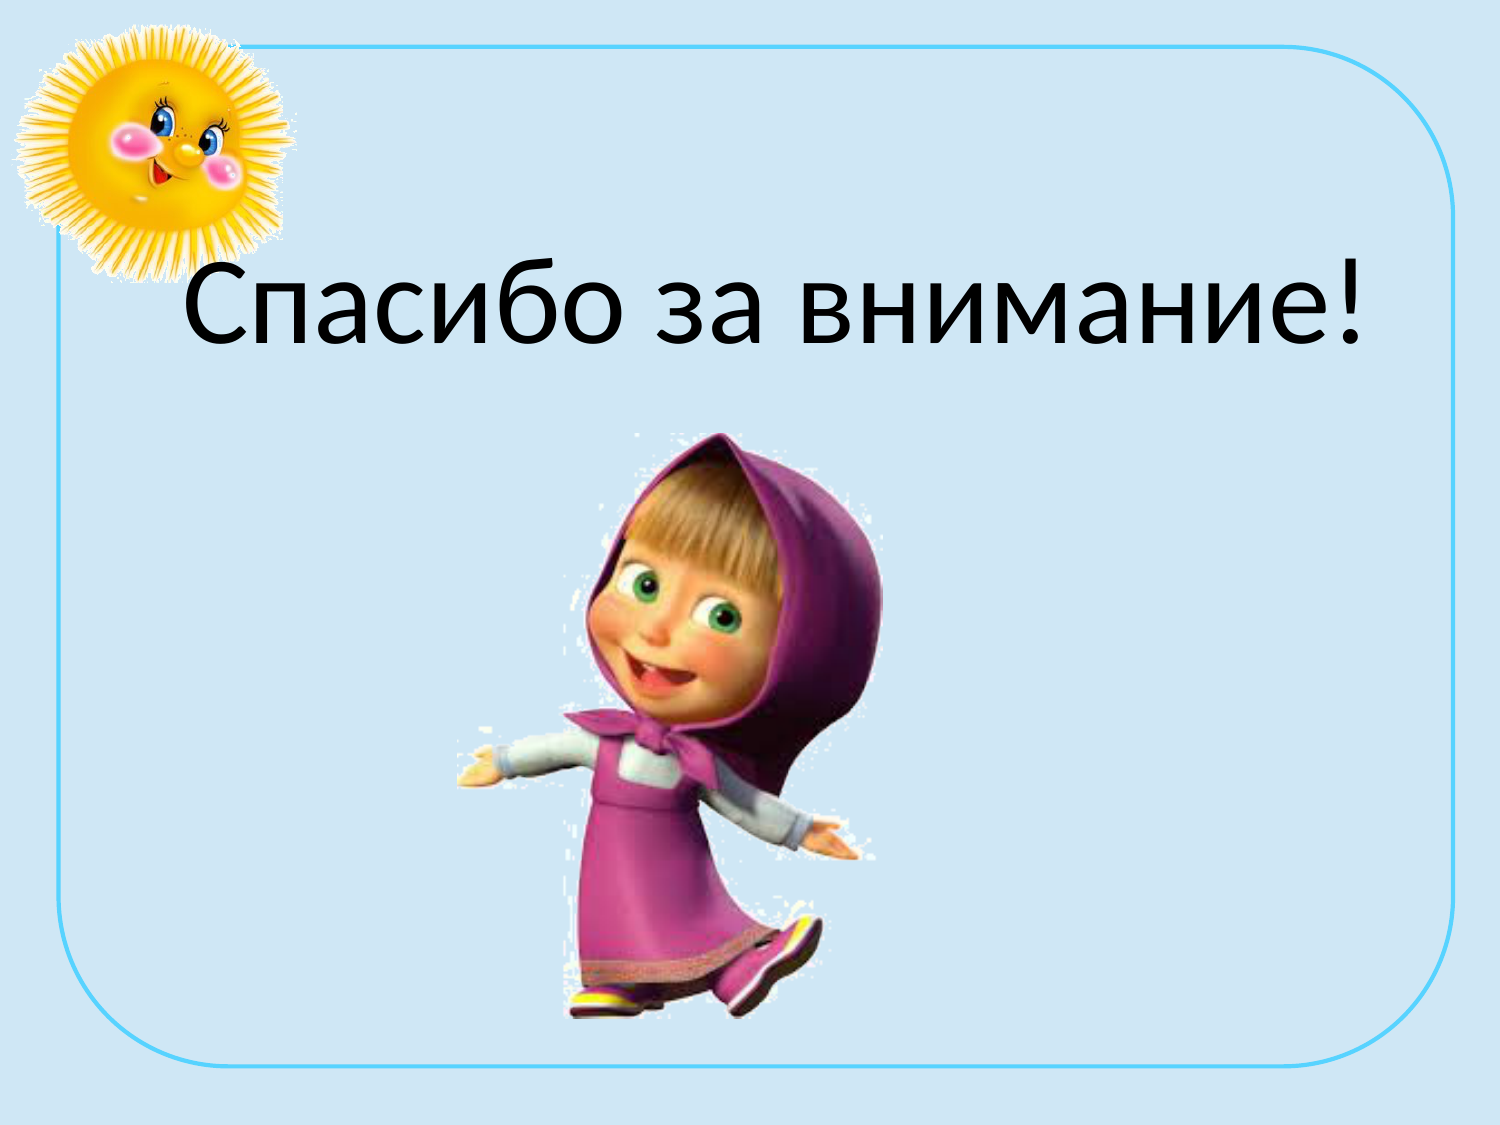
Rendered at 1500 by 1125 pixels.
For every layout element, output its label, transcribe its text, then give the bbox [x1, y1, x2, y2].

text_box Спасибо за внимание! [167, 210, 1387, 376]
picture [457, 433, 883, 1019]
picture [11, 11, 340, 340]
